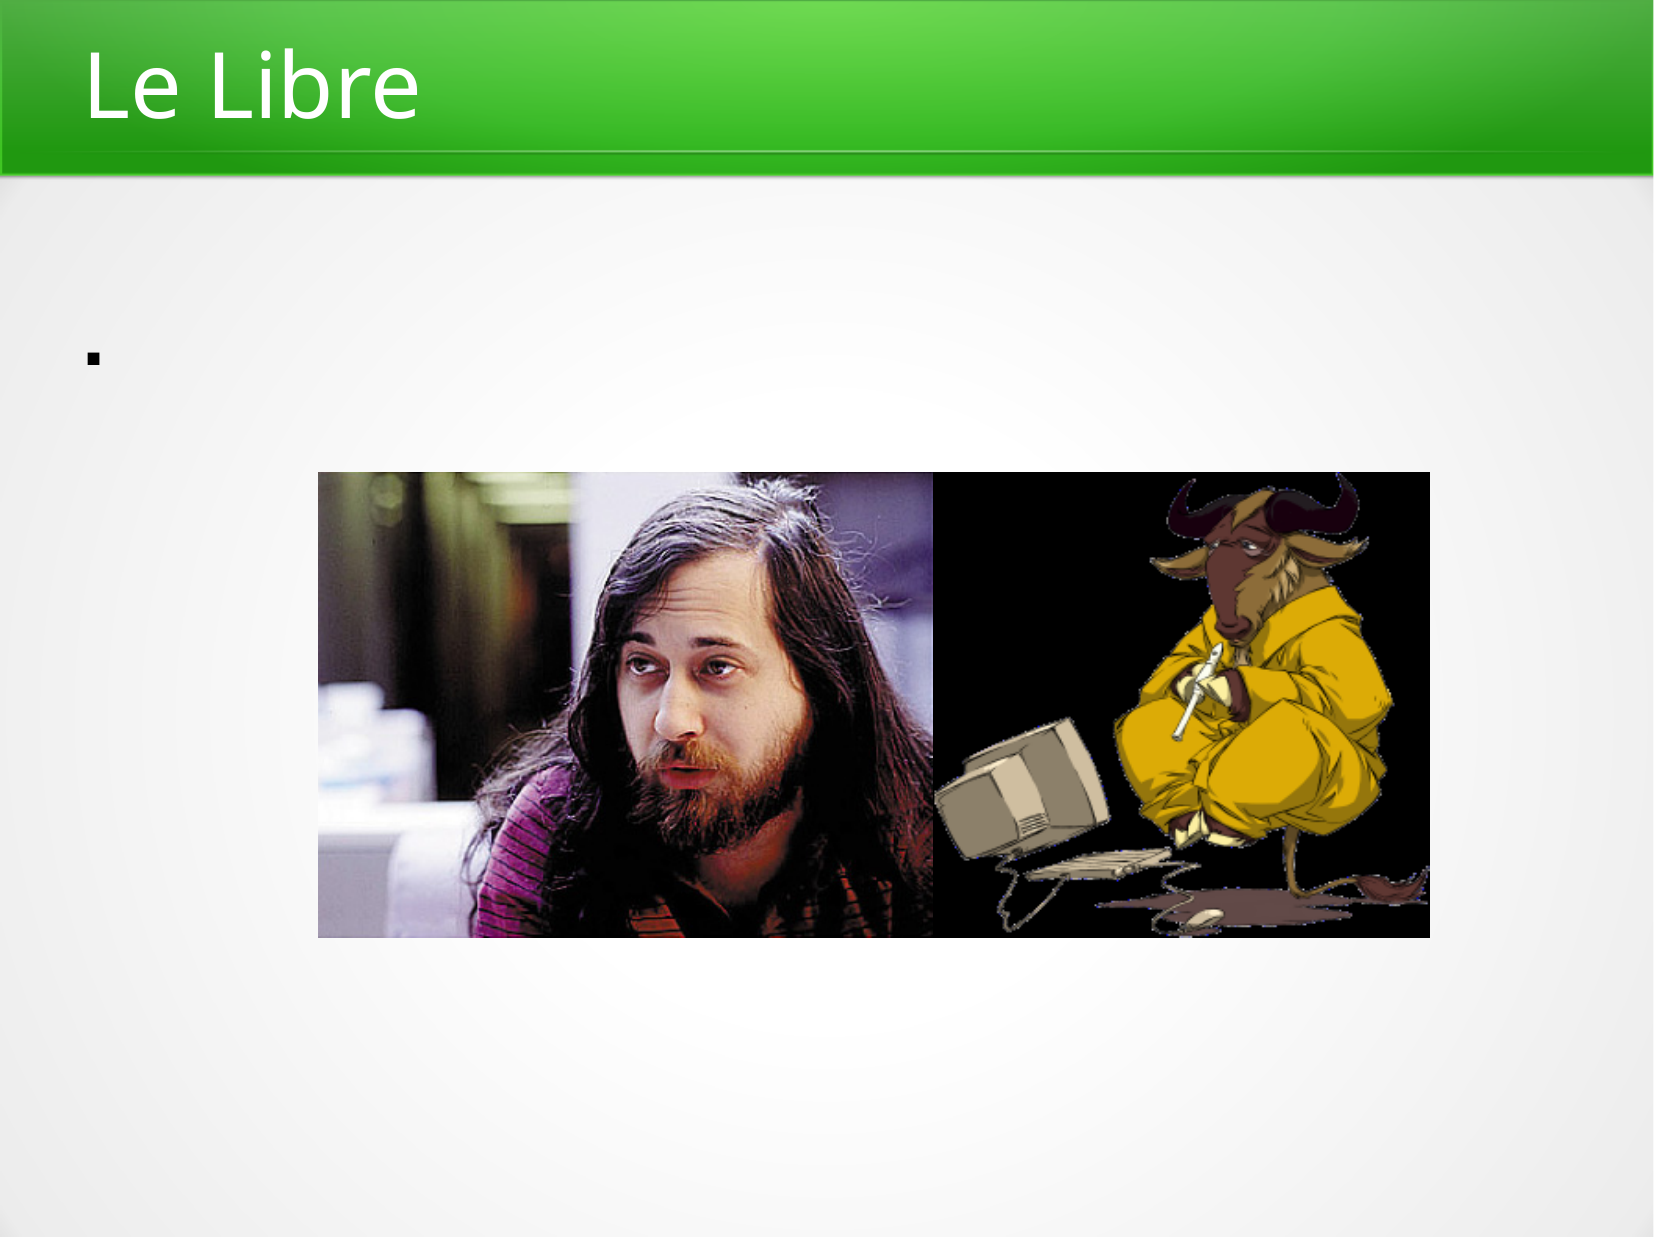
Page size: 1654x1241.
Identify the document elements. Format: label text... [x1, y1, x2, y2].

subtitle . [82, 290, 1571, 1010]
picture [0, 0, 1654, 1237]
title Le Libre [82, 11, 1571, 154]
